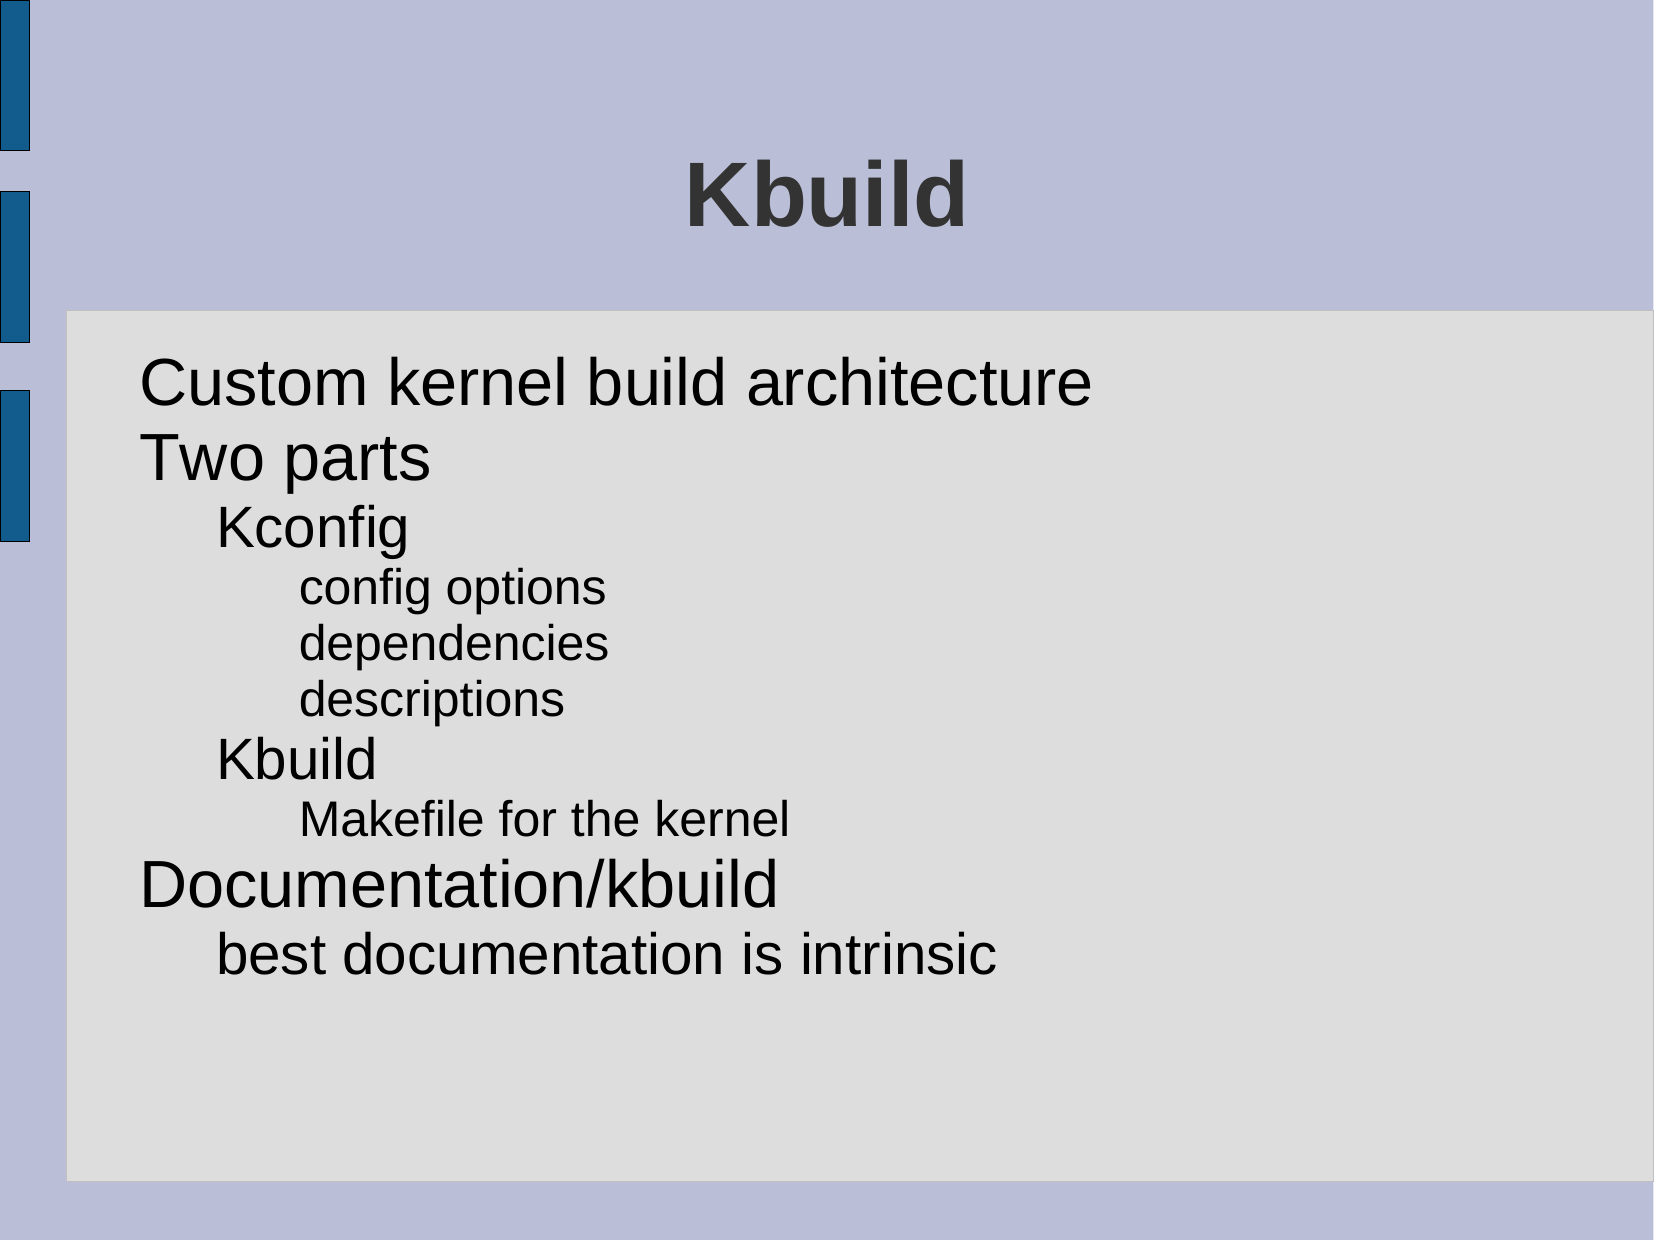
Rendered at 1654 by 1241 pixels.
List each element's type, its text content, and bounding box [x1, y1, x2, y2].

list Custom kernel build architecture Two parts Kconfig config options dependencies descriptions Kbuild Makefile for the kernel Documentation/kbuild best documentation is intrinsic [121, 344, 1534, 1112]
title Kbuild [121, 98, 1534, 291]
